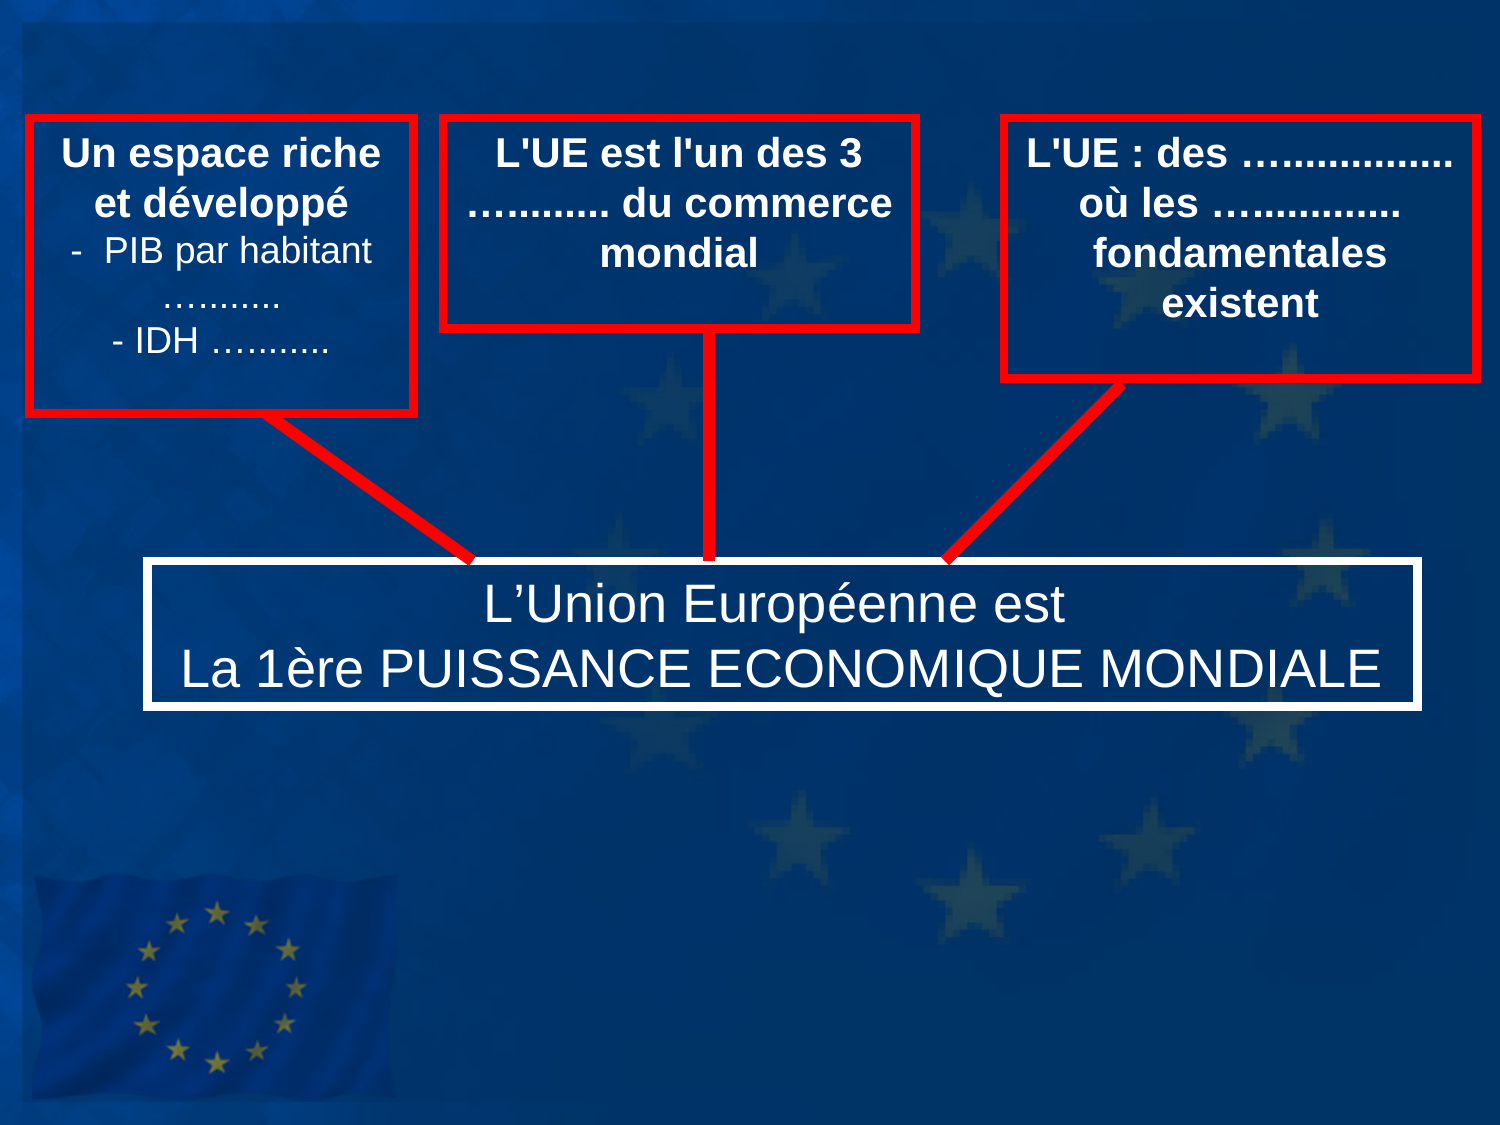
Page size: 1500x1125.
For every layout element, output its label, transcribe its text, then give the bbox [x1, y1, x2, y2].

text_box Un espace riche et développé - PIB par habitant …........ - IDH …........ [29, 118, 414, 414]
text_box L'UE est l'un des 3 …......... du commerce mondial [442, 118, 916, 329]
picture [0, 0, 1500, 1125]
text_box L’Union Européenne est La 1ère PUISSANCE ECONOMIQUE MONDIALE [147, 560, 1418, 707]
text_box L'UE : des …............... où les …............. fondamentales existent [1003, 118, 1477, 379]
